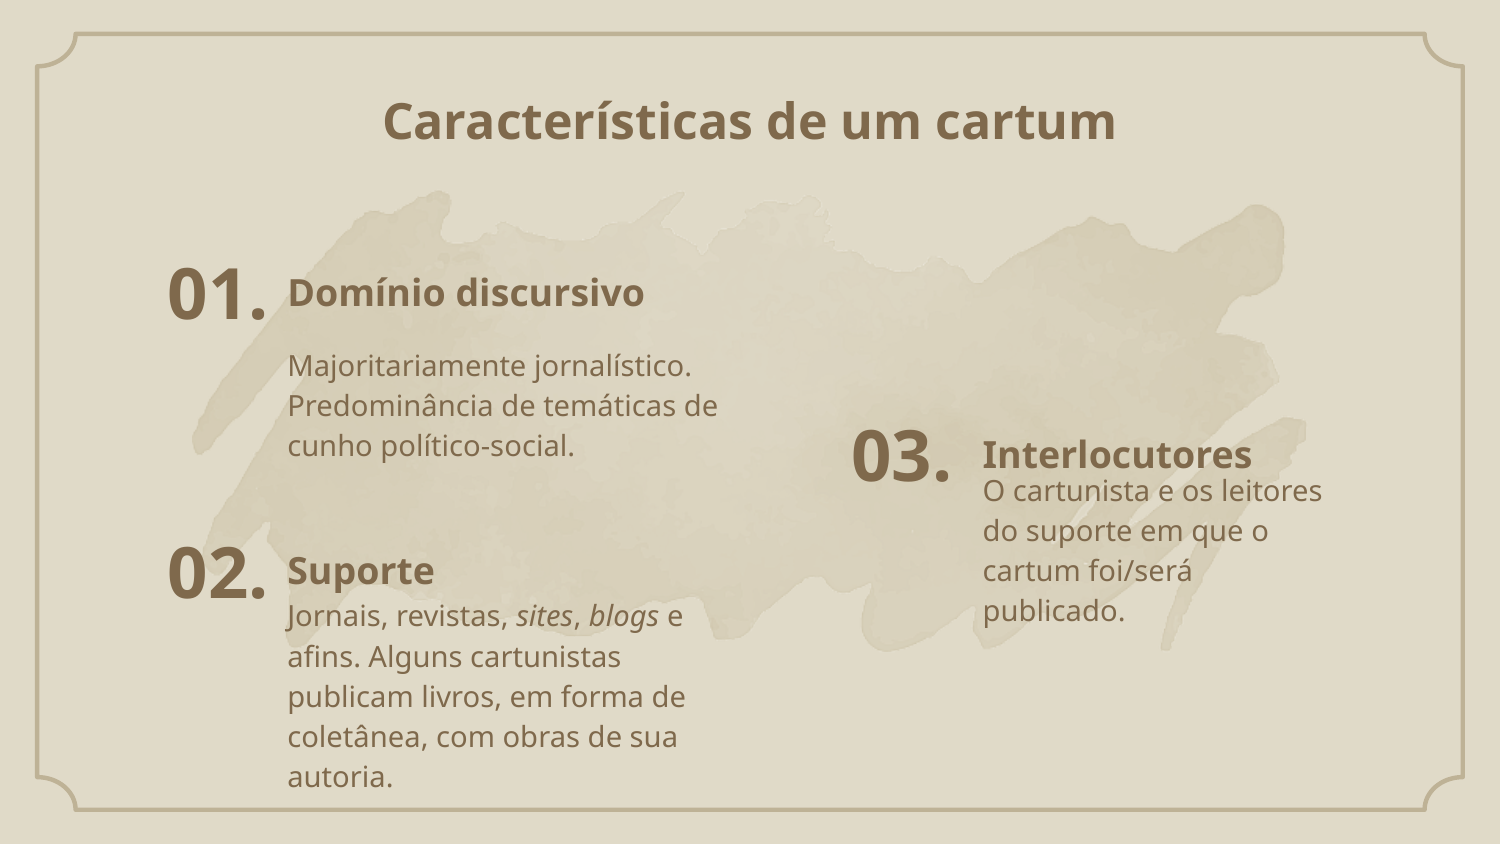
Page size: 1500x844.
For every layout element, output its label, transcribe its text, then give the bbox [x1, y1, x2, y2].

title Domínio discursivo [285, 261, 758, 321]
title Suporte [285, 539, 629, 600]
subtitle Majoritariamente jornalístico. Predominância de temáticas de cunho político-social. [272, 321, 758, 495]
subtitle O cartunista e os leitores do suporte em que o cartum foi/será publicado. [967, 494, 1352, 601]
title 03. [817, 412, 968, 495]
title 01. [134, 250, 285, 332]
title Características de um cartum [117, 89, 1383, 150]
subtitle Jornais, revistas, sites, blogs e afins. Alguns cartunistas publicam livros, em forma de coletânea, com obras de sua autoria. [272, 621, 758, 805]
title Interlocutores [968, 423, 1324, 484]
title 02. [134, 528, 285, 611]
